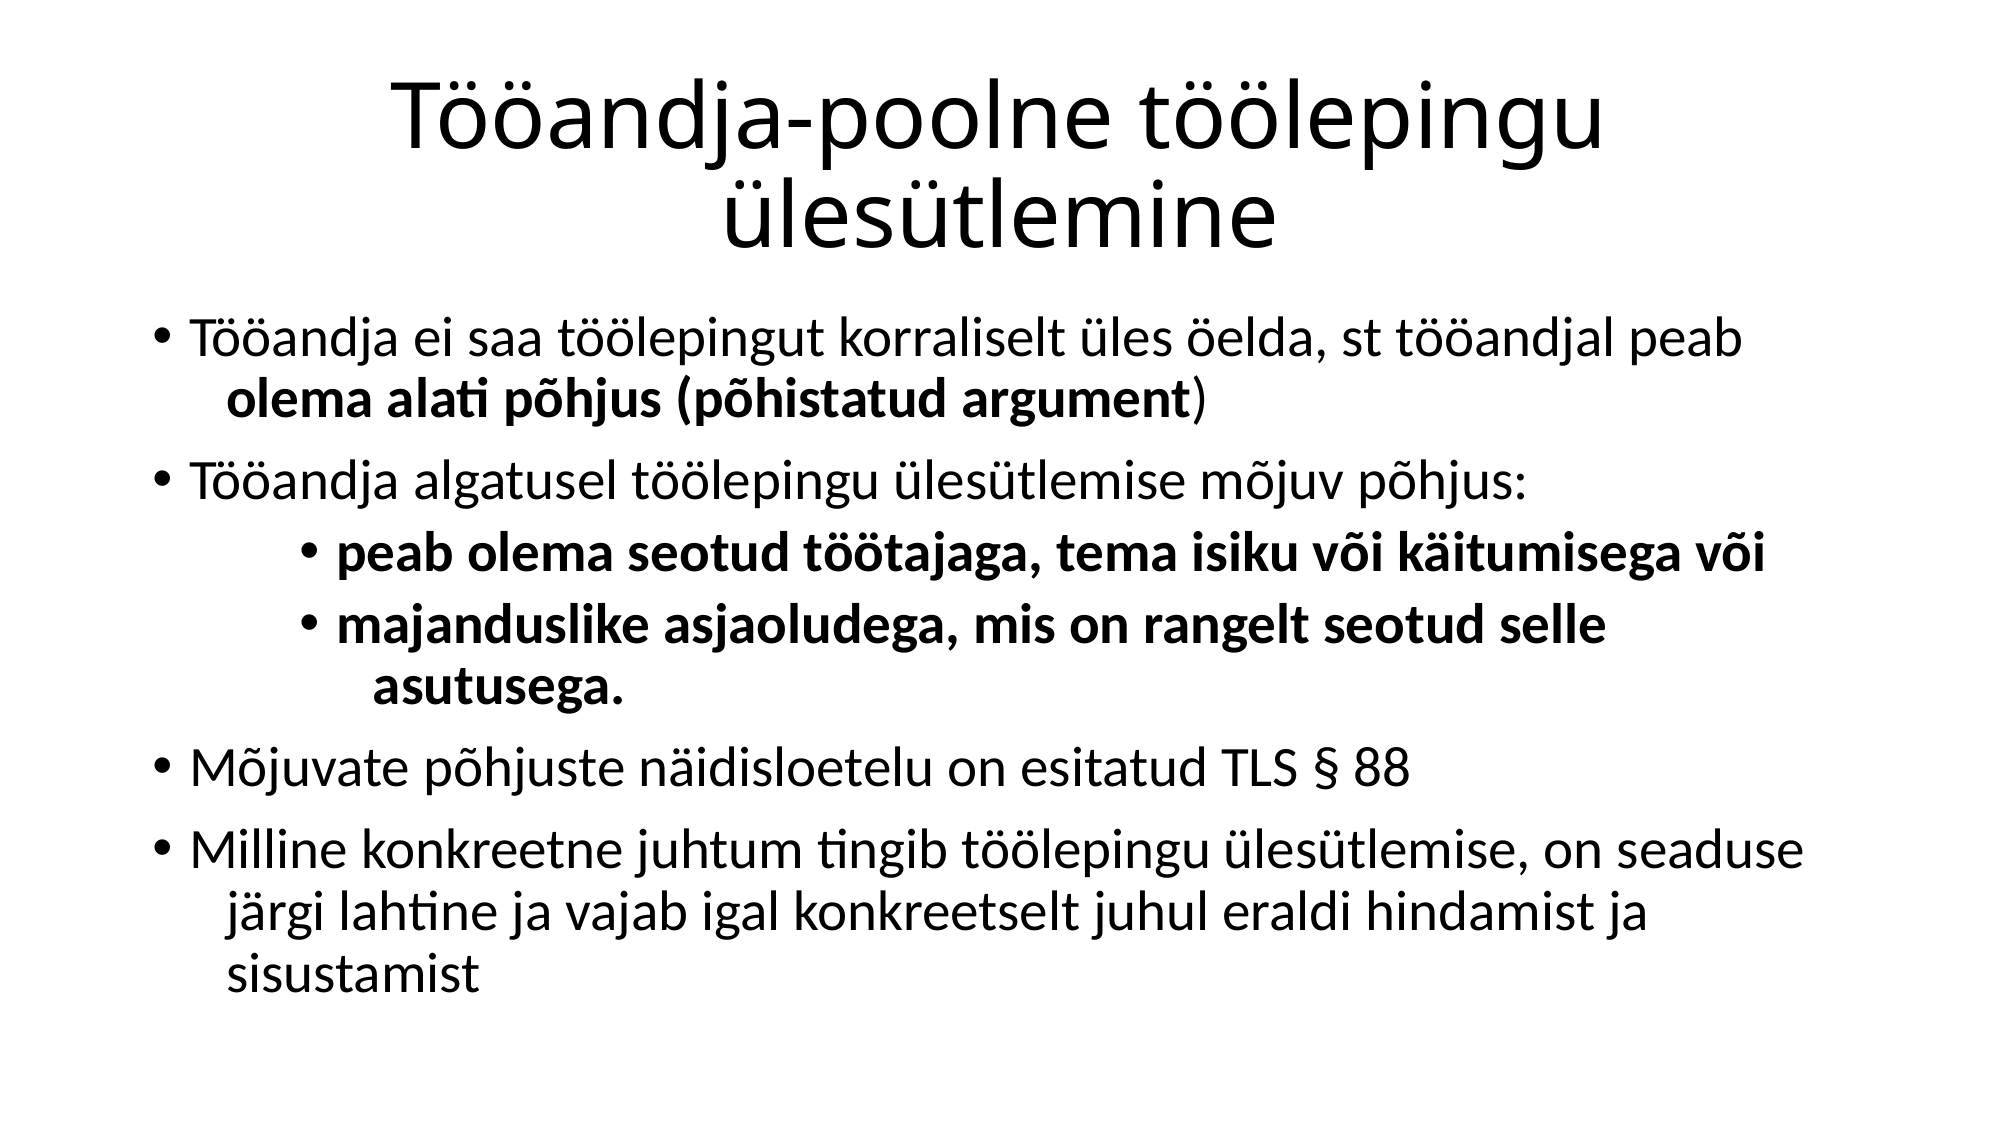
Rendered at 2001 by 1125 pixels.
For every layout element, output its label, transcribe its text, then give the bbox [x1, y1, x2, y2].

title Tööandja-poolne töölepingu ülesütlemine [137, 59, 1863, 278]
list Tööandja ei saa töölepingut korraliselt üles öelda, st tööandjal peab olema alati põhjus (põhistatud argument) Tööandja algatusel töölepingu ülesütlemise mõjuv põhjus: peab olema seotud töötajaga, tema isiku või käitumisega või majanduslike asjaoludega, mis on rangelt seotud selle asutusega. Mõjuvate põhjuste näidisloetelu on esitatud TLS § 88 Milline konkreetne juhtum tingib töölepingu ülesütlemise, on seaduse järgi lahtine ja vajab igal konkreetselt juhul eraldi hindamist ja sisustamist [137, 299, 1863, 1014]
